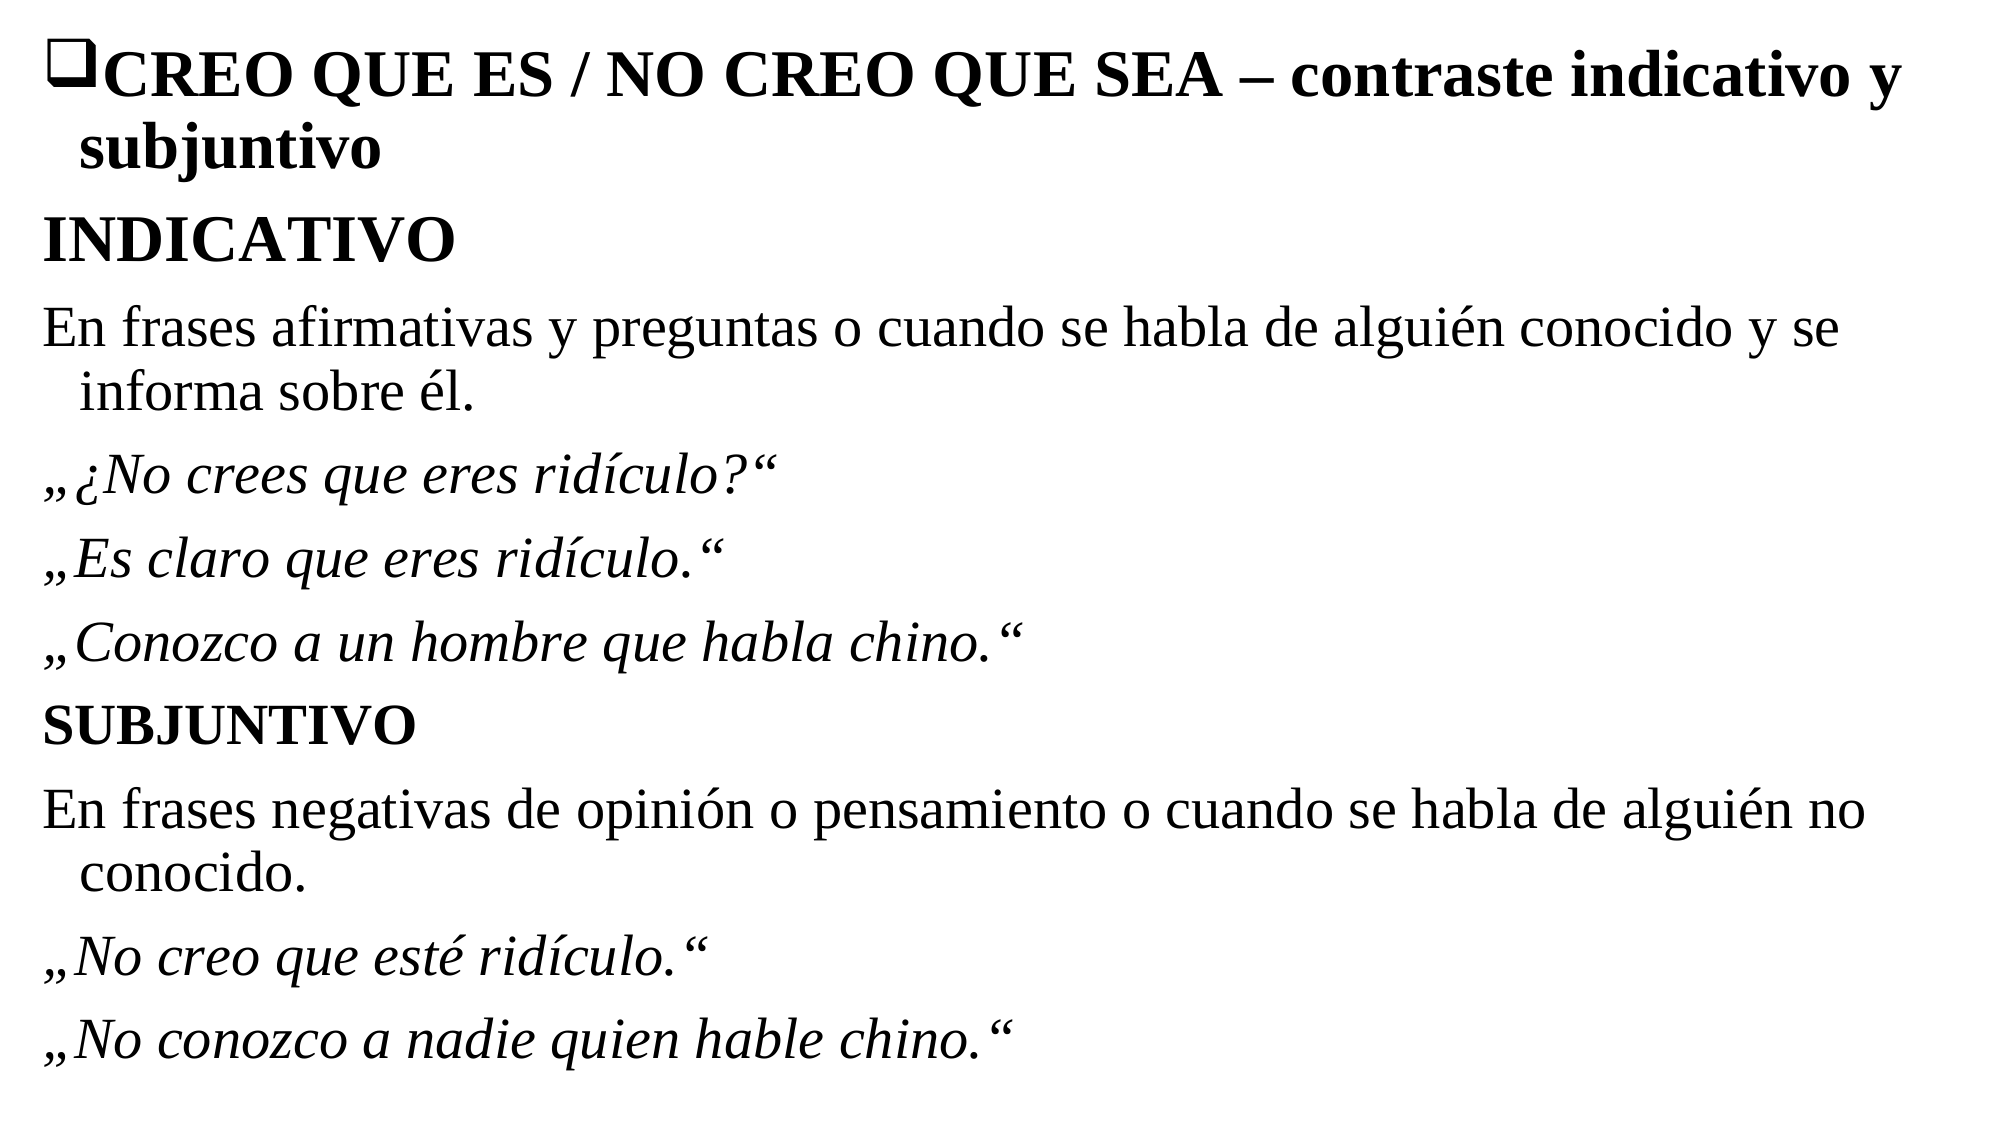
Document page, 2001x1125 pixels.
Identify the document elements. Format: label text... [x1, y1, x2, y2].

list CREO QUE ES / NO CREO QUE SEA – contraste indicativo y subjuntivo INDICATIVO En frases afirmativas y preguntas o cuando se habla de alguién conocido y se informa sobre él. „¿No crees que eres ridículo?“ „Es claro que eres ridículo.“ „Conozco a un hombre que habla chino.“ SUBJUNTIVO En frases negativas de opinión o pensamiento o cuando se habla de alguién no conocido. „No creo que esté ridículo.“ „No conozco a nadie quien hable chino.“ [27, 31, 1969, 1125]
